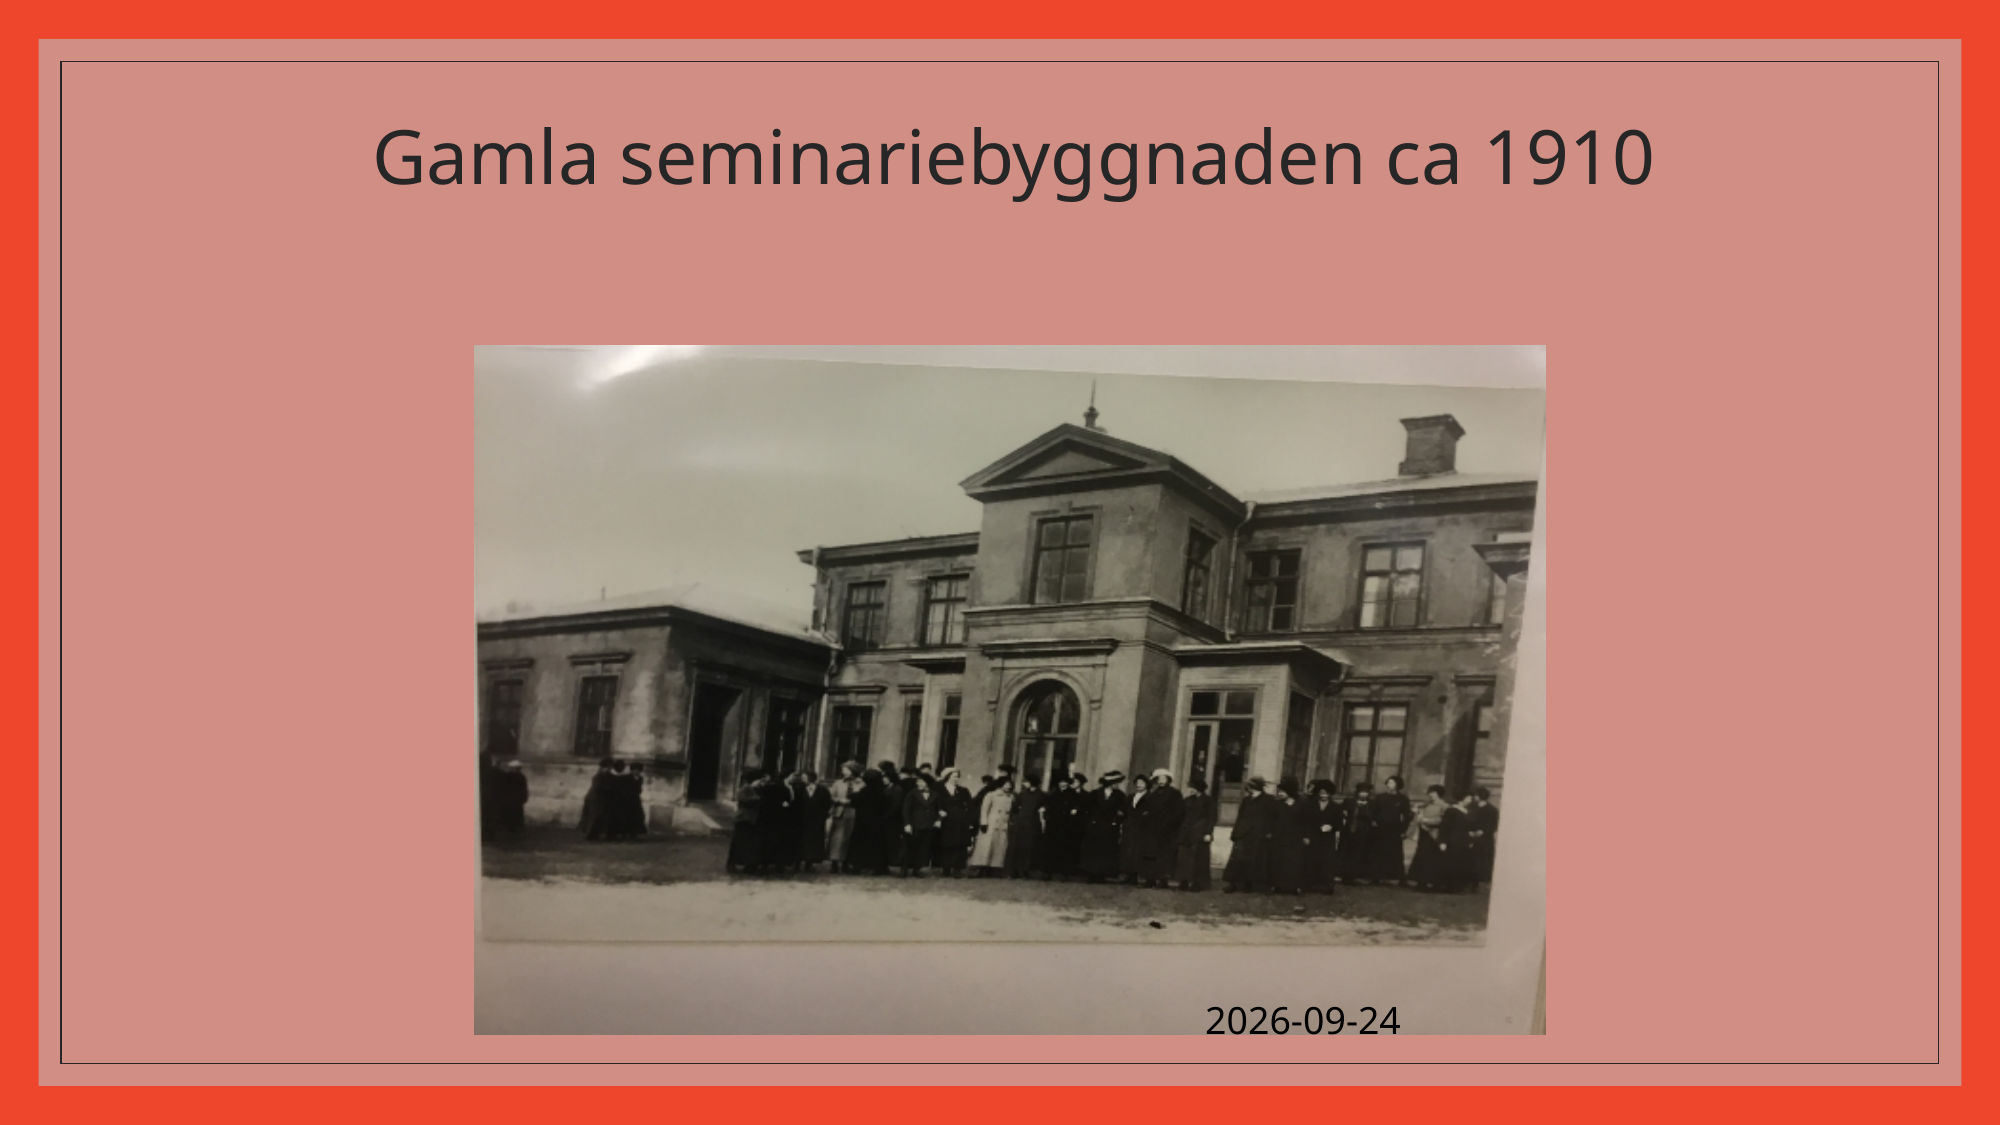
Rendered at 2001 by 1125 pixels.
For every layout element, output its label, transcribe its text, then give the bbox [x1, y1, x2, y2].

slide_number 2020-10-11 [1190, 990, 1665, 1050]
picture [474, 345, 1546, 1035]
title Gamla seminariebyggnaden ca 1910 [174, 105, 1825, 331]
